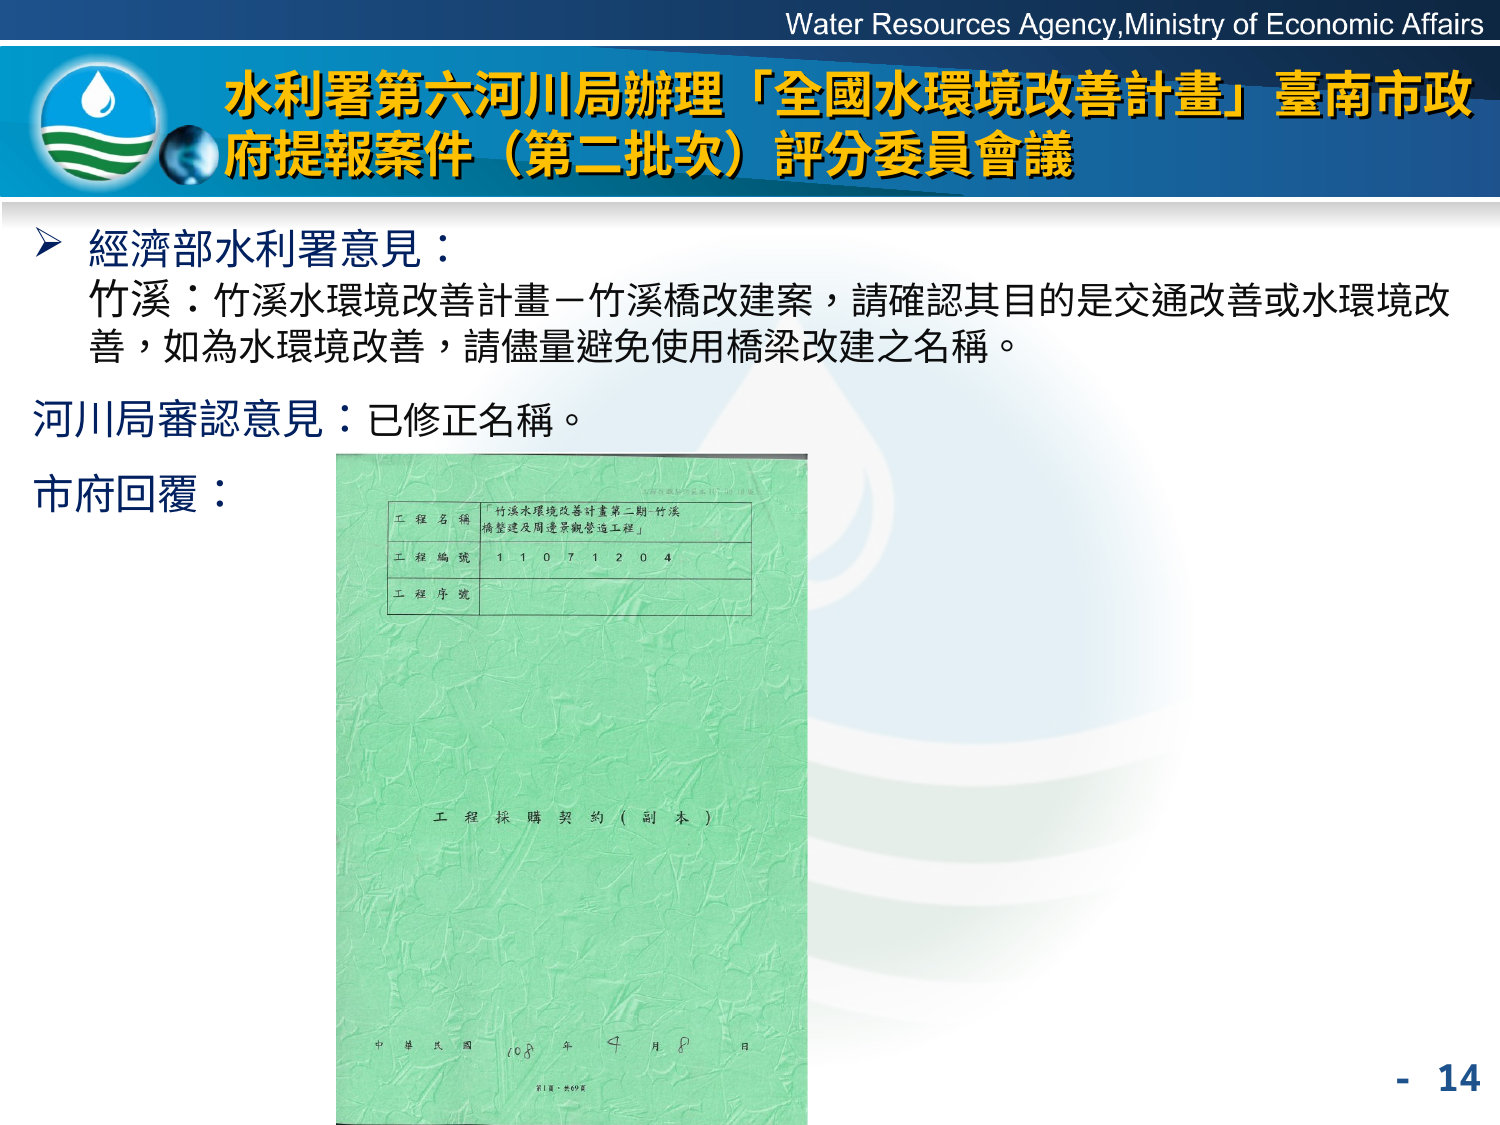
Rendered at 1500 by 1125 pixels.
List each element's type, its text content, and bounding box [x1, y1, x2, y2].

picture [30, 55, 214, 192]
picture [785, 2, 1484, 42]
picture [336, 452, 1198, 1125]
text_box 水利署第六河川局辦理「全國水環境改善計畫」臺南市政府提報案件（第二批次）評分委員會議 [208, 54, 1500, 171]
text_box 經濟部水利署意見： 竹溪：竹溪水環境改善計畫－竹溪橋改建案，請確認其目的是交通改善或水環境改善，如為水環境改善，請儘量避免使用橋梁改建之名稱。 河川局審認意見：已修正名稱。 市府回覆： [17, 215, 1500, 941]
